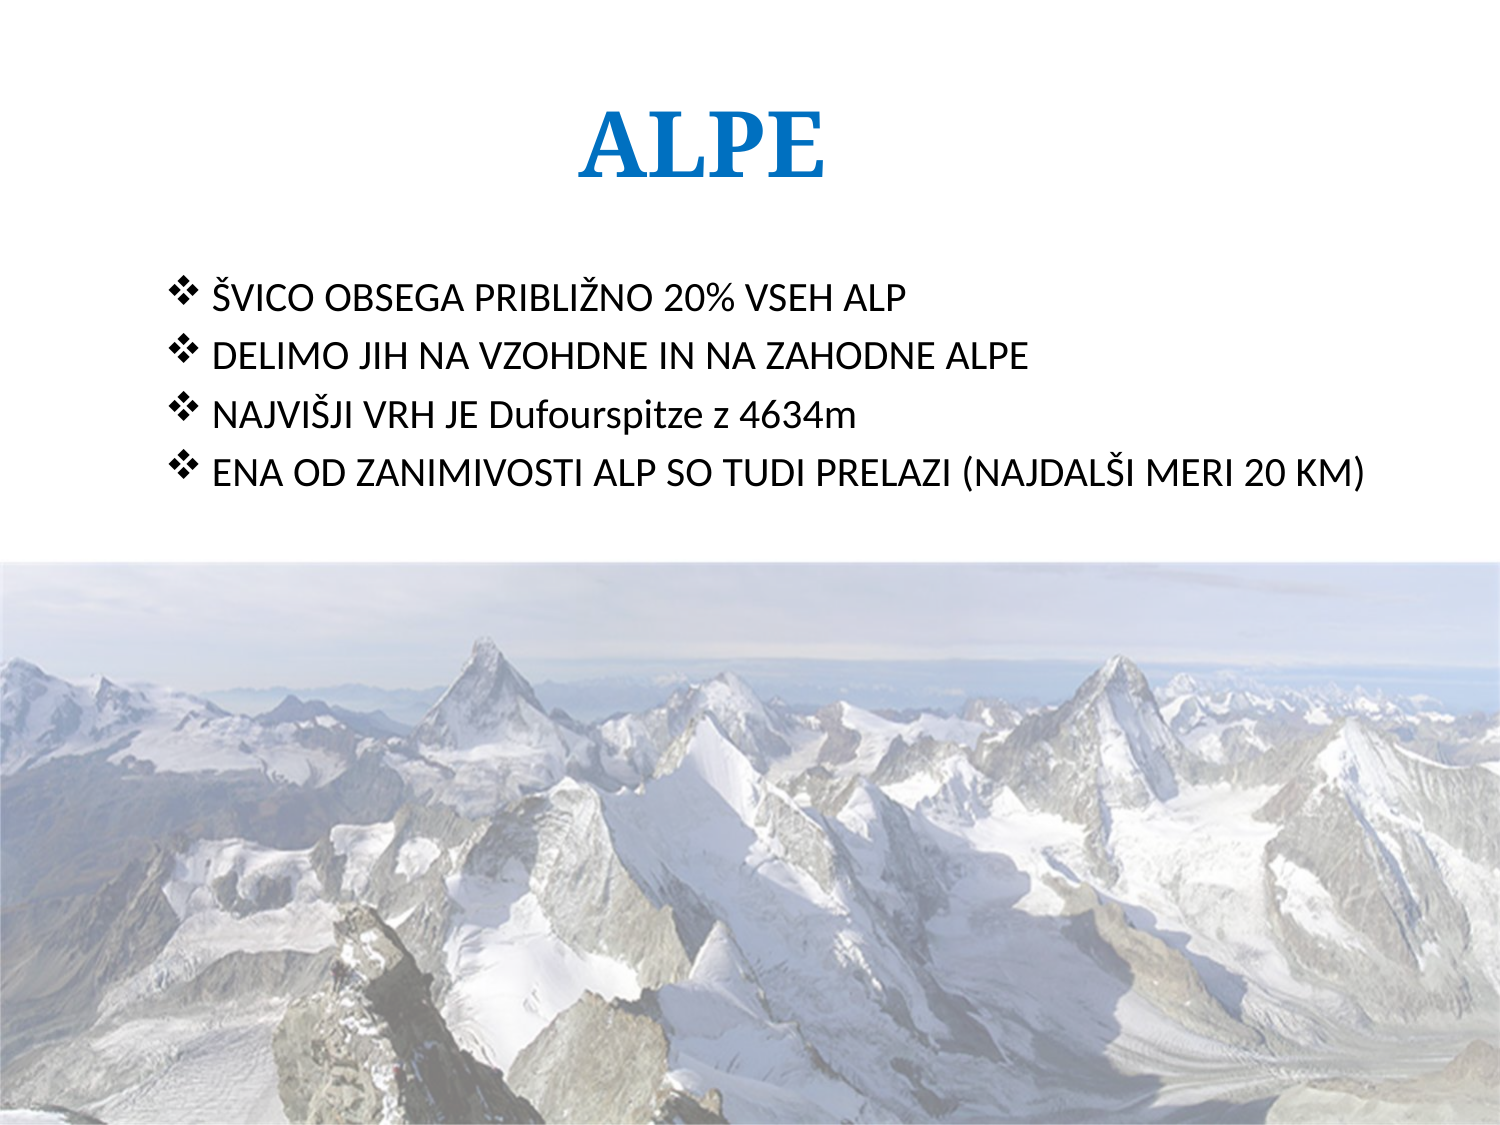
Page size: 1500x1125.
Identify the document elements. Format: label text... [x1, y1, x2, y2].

list ŠVICO OBSEGA PRIBLIŽNO 20% VSEH ALP DELIMO JIH NA VZOHDNE IN NA ZAHODNE ALPE NAJVIŠJI VRH JE Dufourspitze z 4634m ENA OD ZANIMIVOSTI ALP SO TUDI PRELAZI (NAJDALŠI MERI 20 KM) [75, 262, 1425, 1005]
text_box ALPE [194, 78, 1211, 203]
